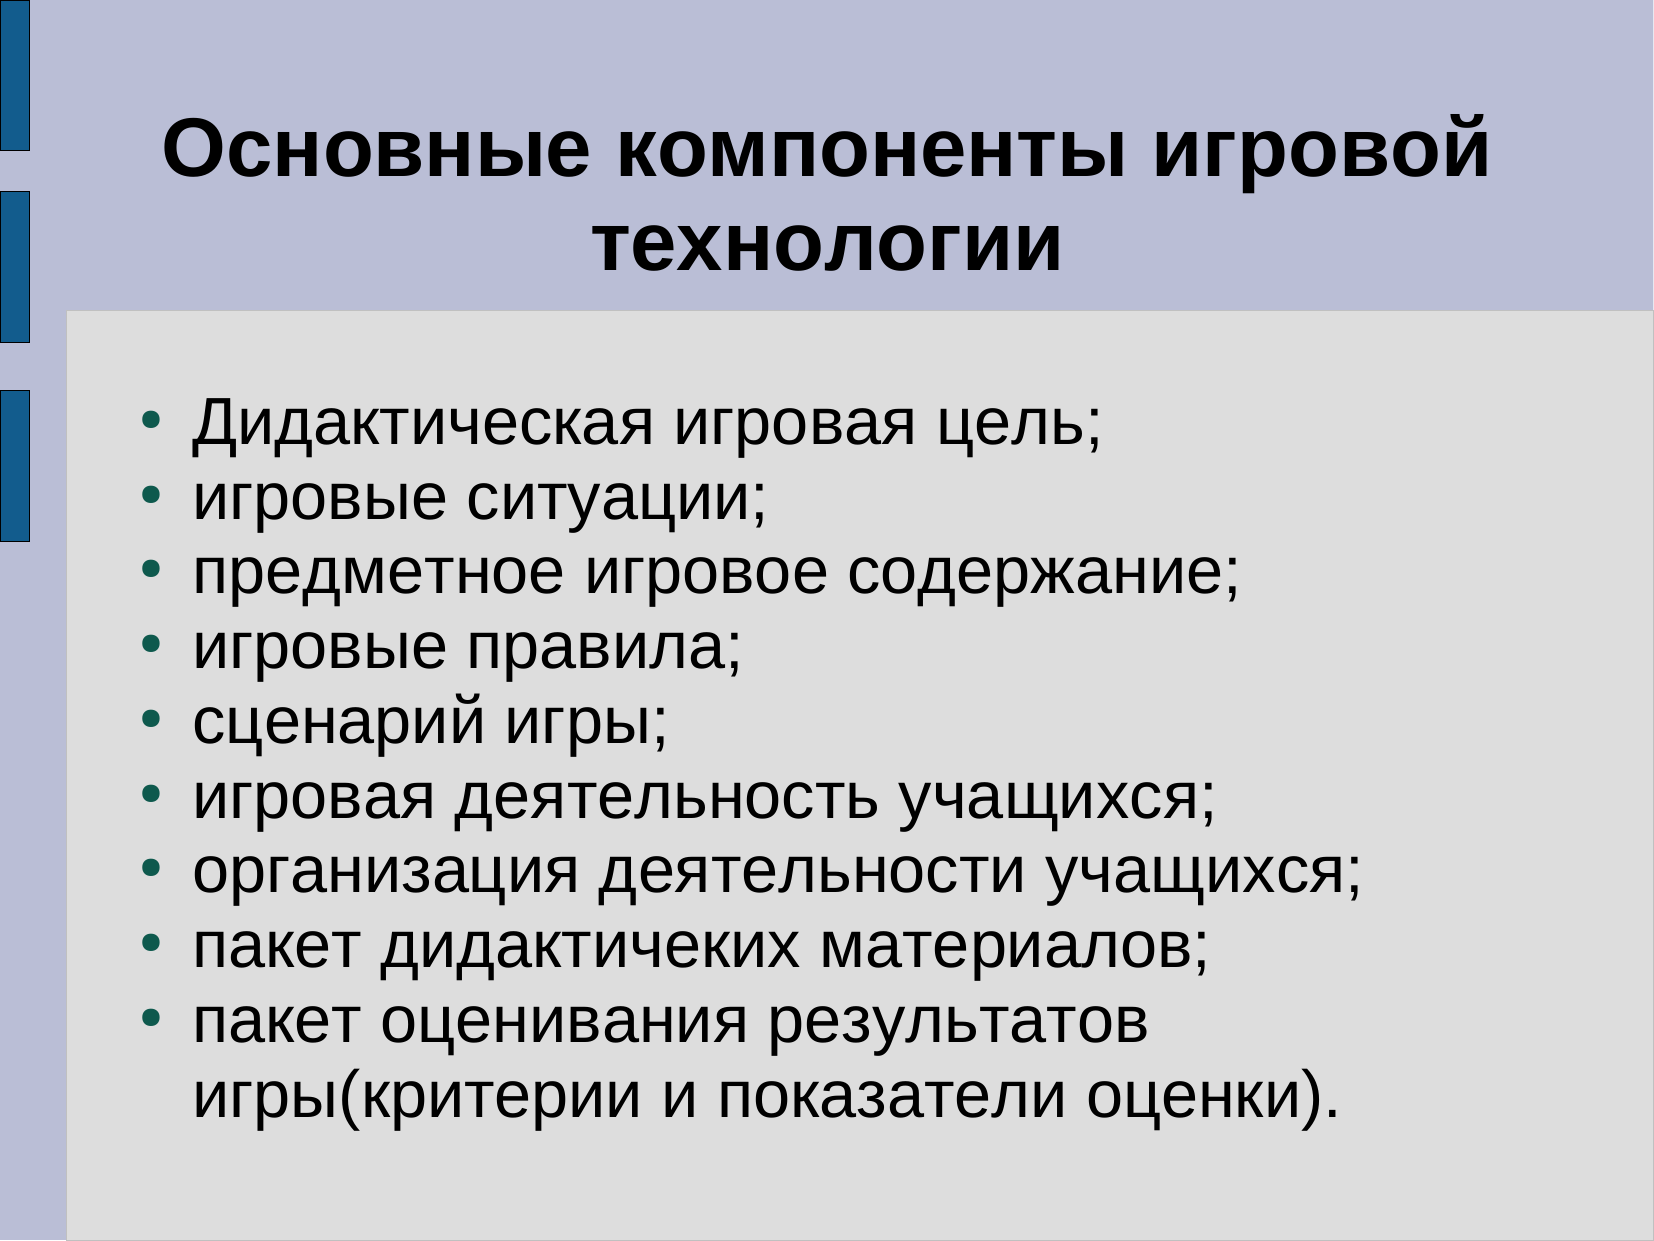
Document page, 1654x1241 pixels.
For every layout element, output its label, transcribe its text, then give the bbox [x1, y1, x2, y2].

list Дидактическая игровая цель; игровые ситуации; предметное игровое содержание; игровые правила; сценарий игры; игровая деятельность учащихся; организация деятельности учащихся; пакет дидактичеких материалов; пакет оценивания результатов игры(критерии и показатели оценки). [121, 383, 1534, 1241]
title Основные компоненты игровой технологии [121, 91, 1534, 299]
